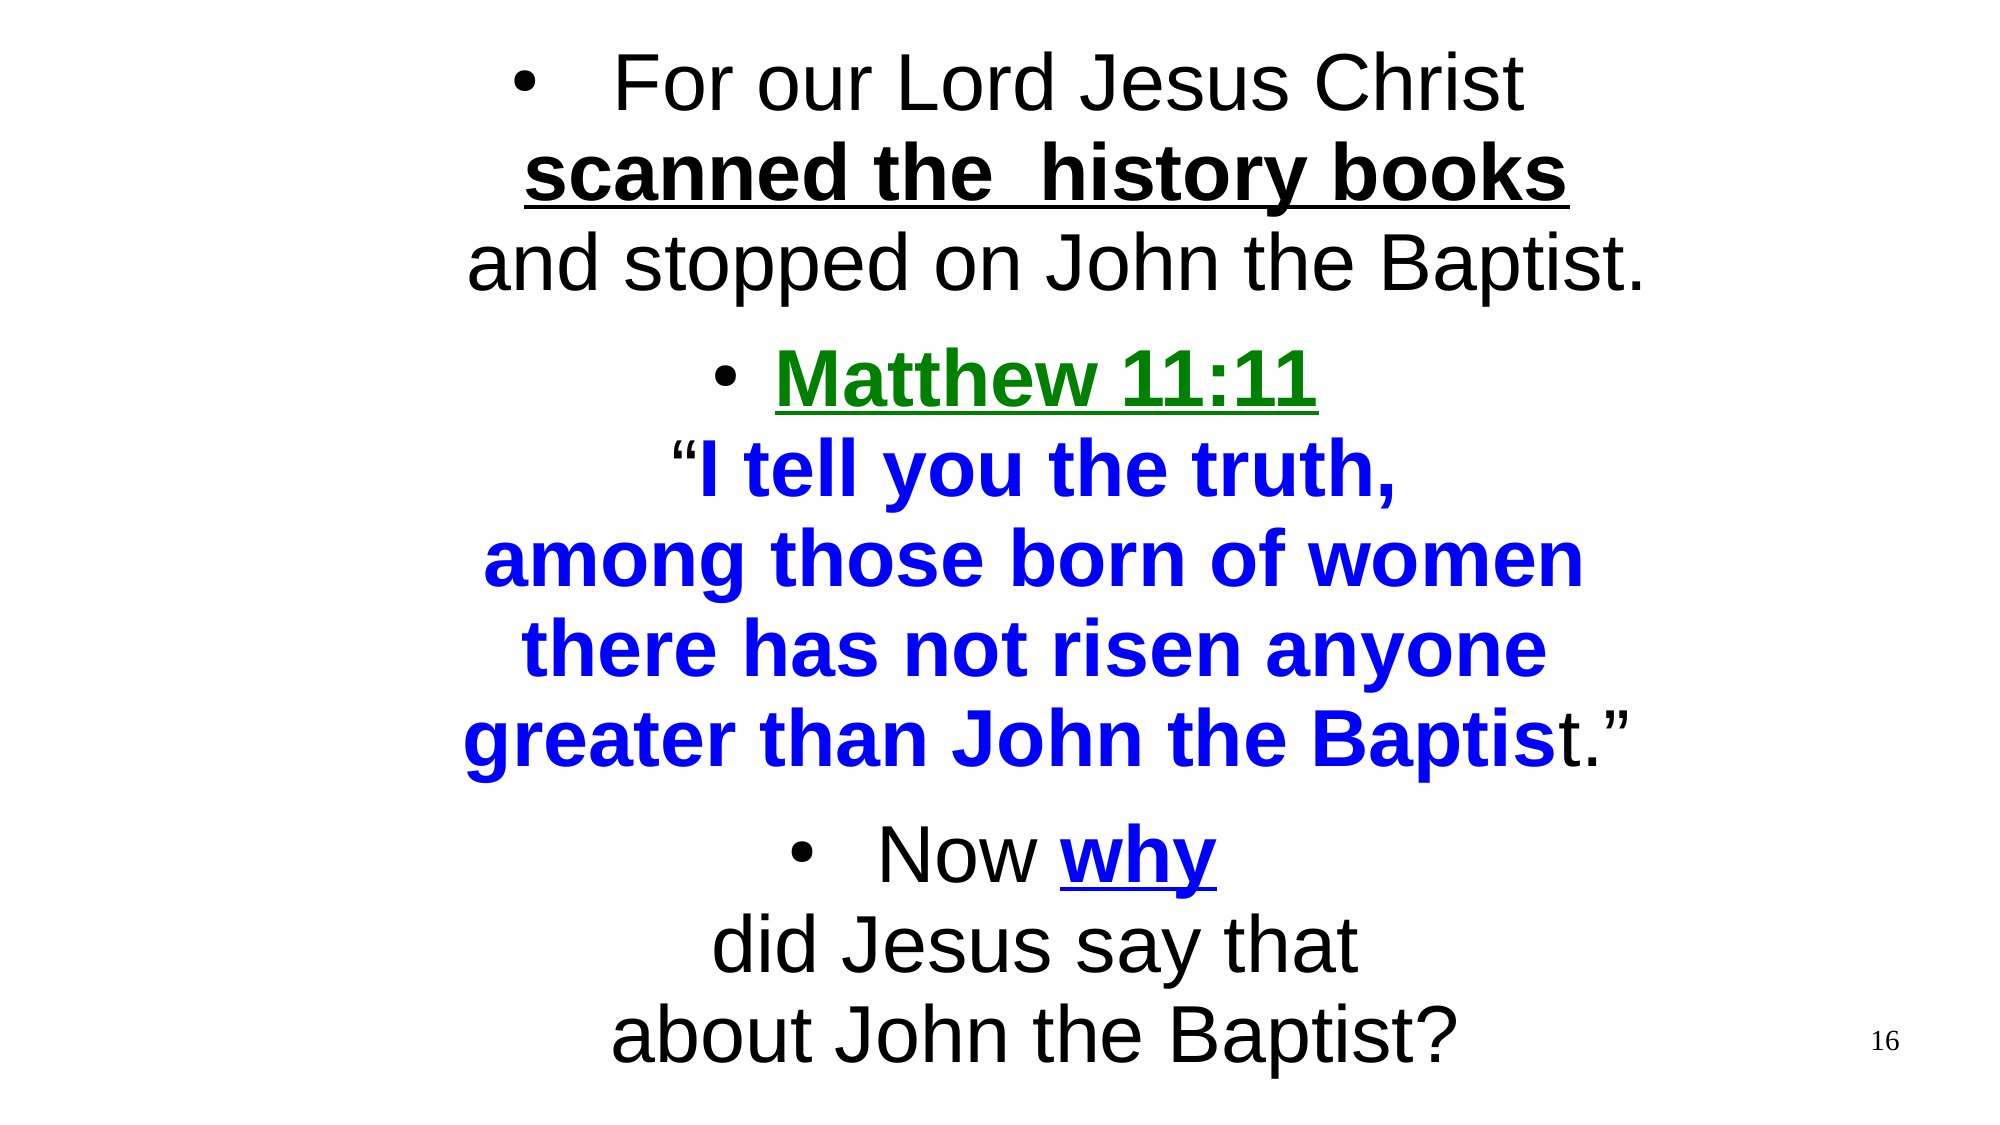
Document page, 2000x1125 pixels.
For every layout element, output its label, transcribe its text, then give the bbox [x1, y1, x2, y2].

list For our Lord Jesus Christ scanned the history books and stopped on John the Baptist. Matthew 11:11 “I tell you the truth, among those born of women there has not risen anyone greater than John the Baptist.” Now why did Jesus say that about John the Baptist? [37, 37, 1988, 1088]
